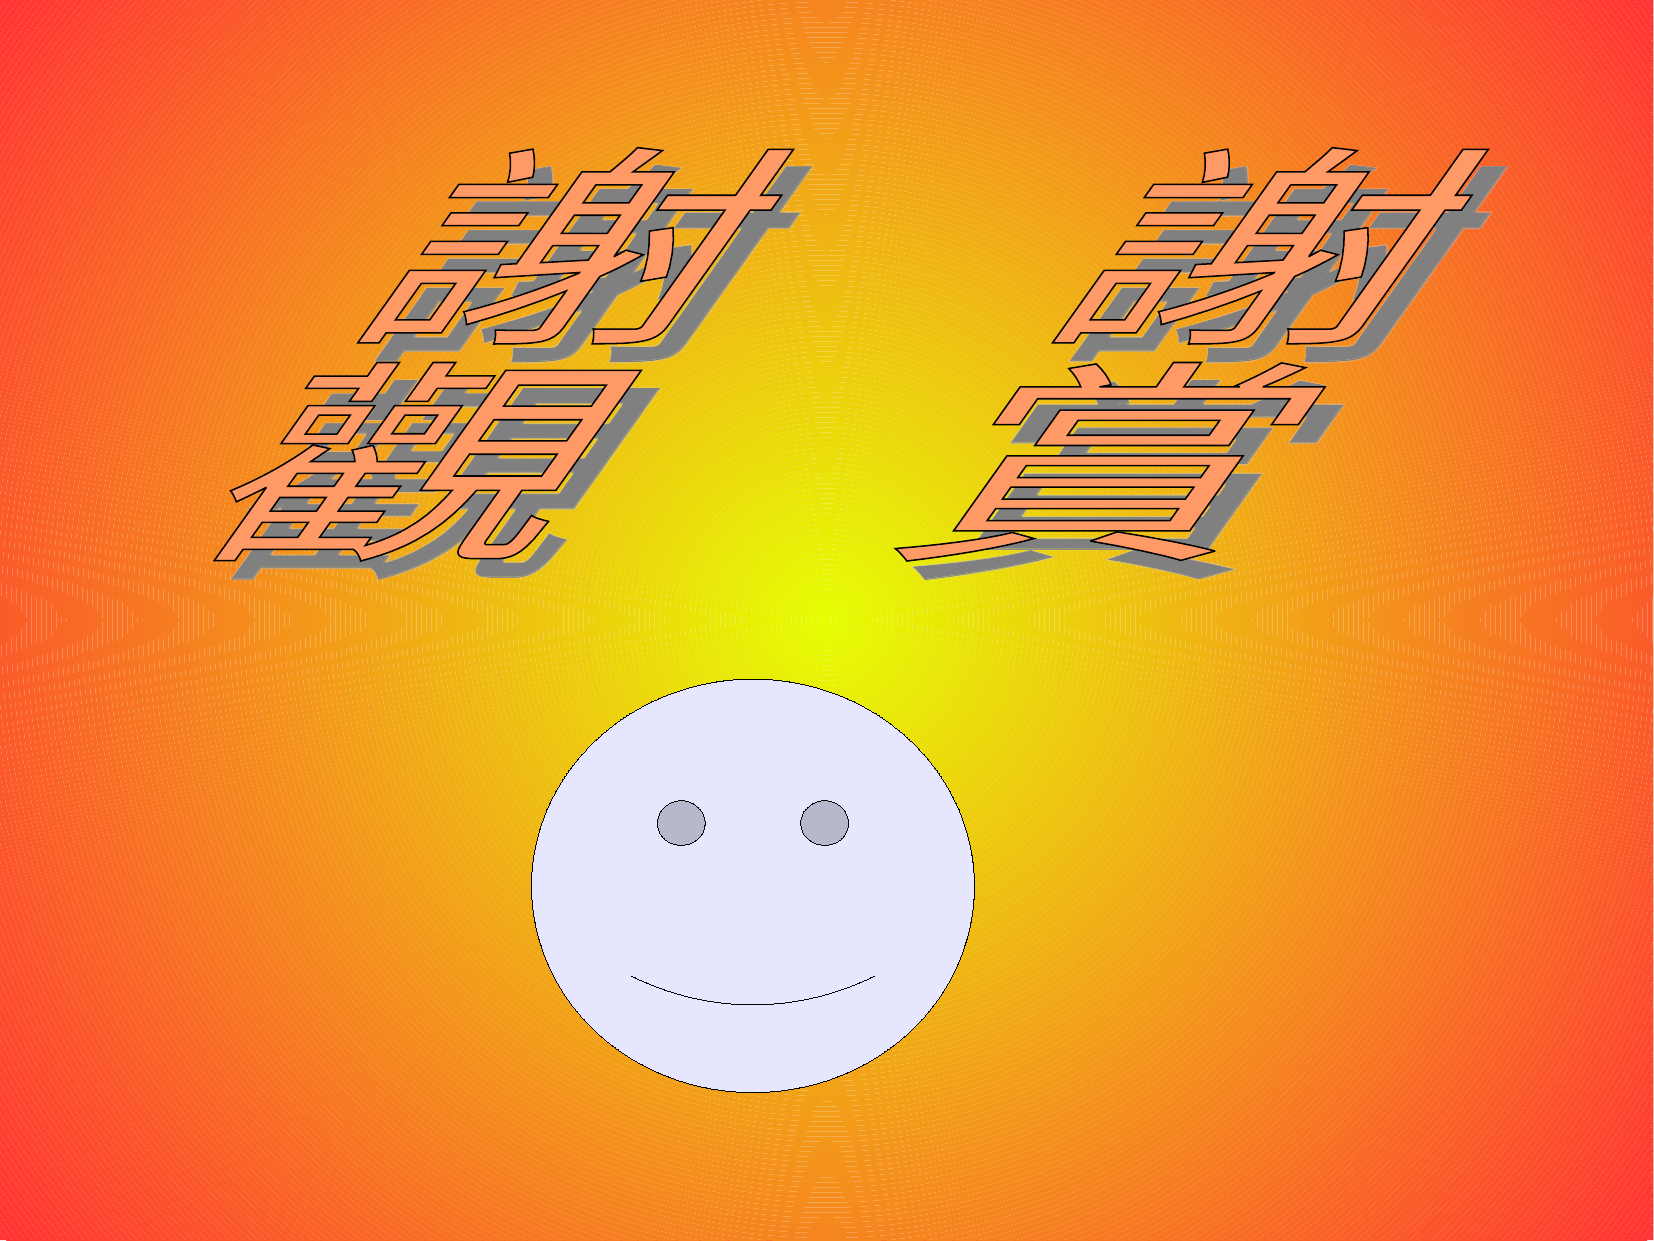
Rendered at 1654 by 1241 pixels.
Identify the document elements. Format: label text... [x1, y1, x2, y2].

text_box 謝謝 觀賞 [449, 184, 558, 198]
text_box 謝謝 觀賞 [1116, 241, 1203, 255]
text_box 大家好， 我ㄉ英文名字是 Steven， 我的興趣是溜蛇板、玩電腦。 [1445, 167, 1507, 234]
text_box 謝謝 觀賞 [442, 212, 528, 226]
text_box 謝謝 觀賞 [214, 370, 642, 562]
text_box 謝謝 觀賞 [1052, 270, 1181, 343]
text_box [531, 679, 975, 1093]
text_box 謝謝 觀賞 [1335, 227, 1369, 282]
text_box 謝謝 觀賞 [405, 362, 495, 402]
text_box 謝謝 觀賞 [507, 149, 535, 183]
text_box 謝謝 觀賞 [1286, 149, 1489, 344]
text_box 謝謝 觀賞 [640, 227, 674, 282]
text_box 謝謝 觀賞 [993, 362, 1326, 425]
text_box 謝謝 觀賞 [305, 362, 400, 402]
text_box 謝謝 觀賞 [1158, 147, 1370, 344]
text_box 謝謝 觀賞 [357, 270, 486, 343]
text_box 謝謝 觀賞 [421, 241, 508, 255]
text_box 謝謝 觀賞 [1136, 212, 1223, 226]
text_box 謝謝 觀賞 [1144, 184, 1253, 198]
text_box 謝謝 觀賞 [367, 405, 463, 444]
text_box 謝謝 觀賞 [1202, 149, 1230, 183]
text_box 謝謝 觀賞 [953, 455, 1244, 561]
text_box 謝謝 觀賞 [592, 149, 794, 344]
text_box 謝謝 觀賞 [895, 532, 1034, 562]
text_box 謝謝 觀賞 [463, 147, 675, 344]
text_box 謝謝 觀賞 [1034, 410, 1255, 446]
